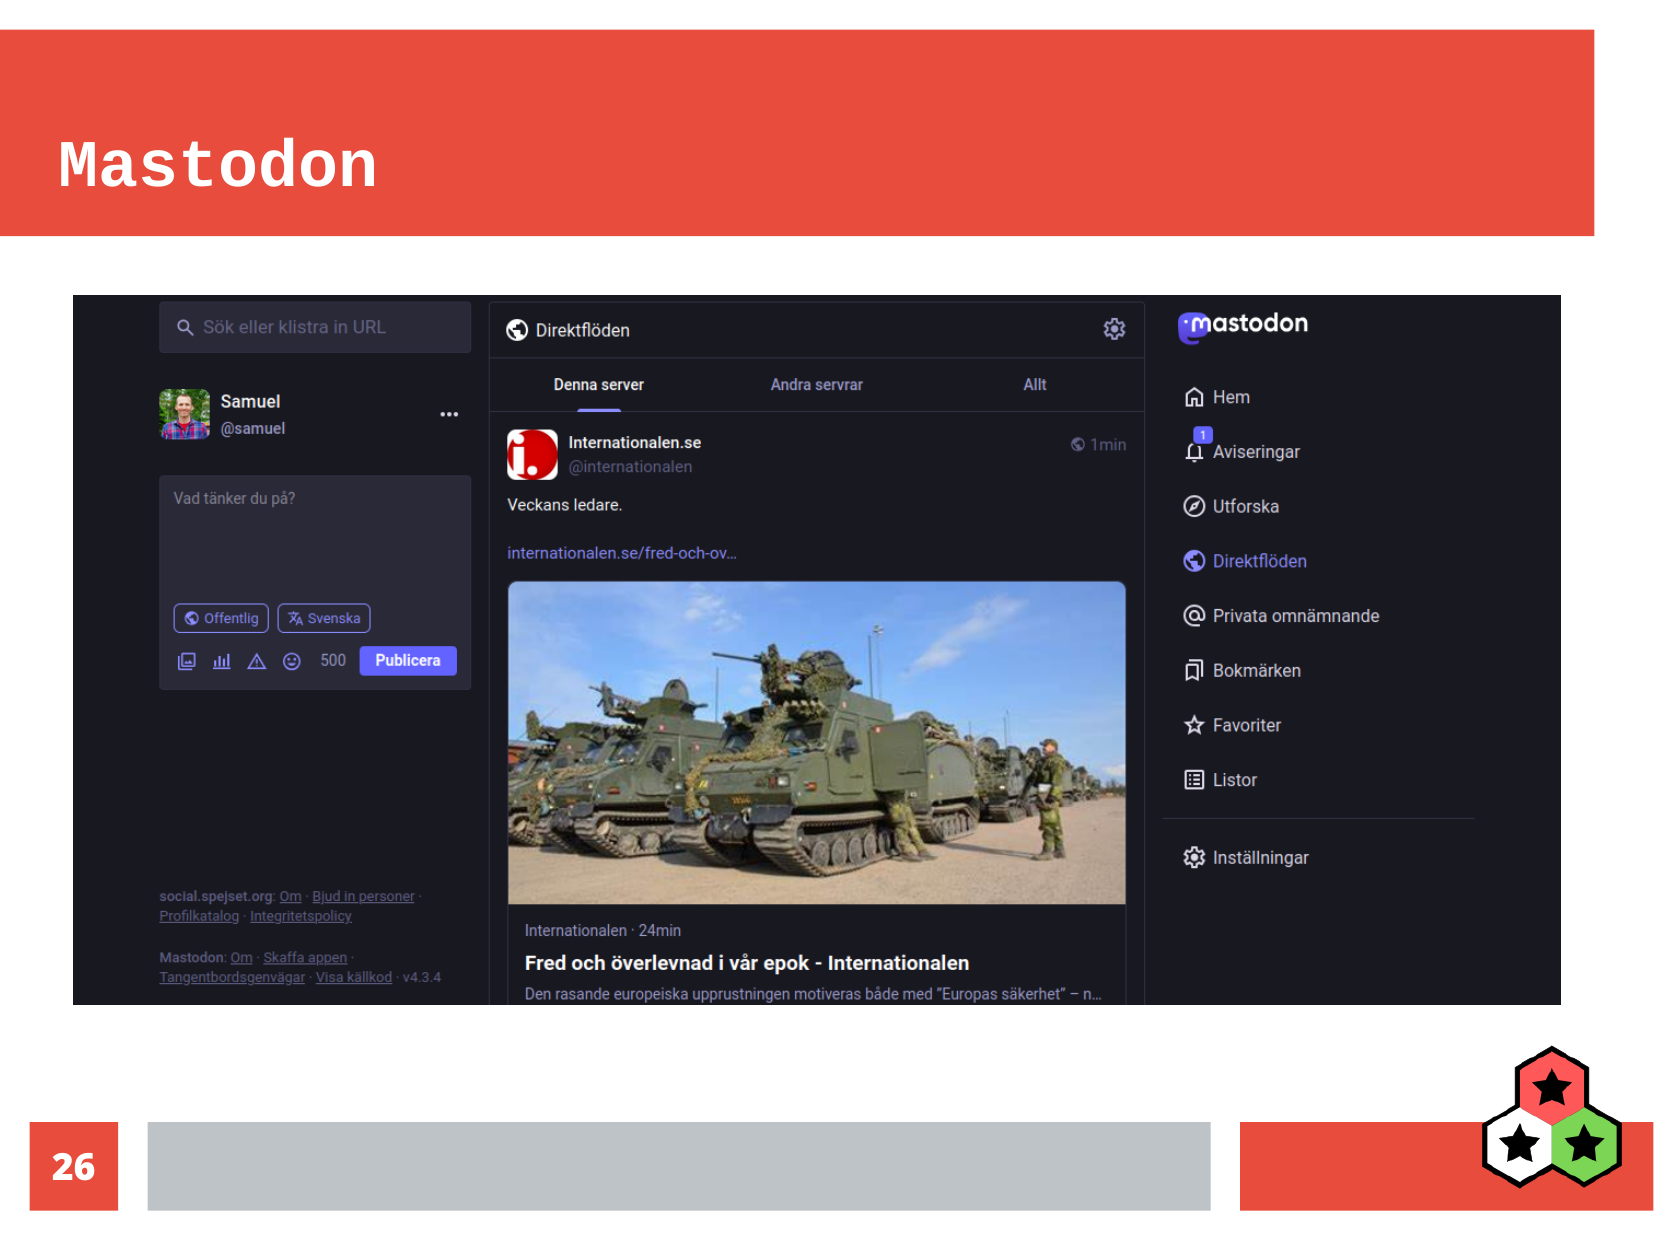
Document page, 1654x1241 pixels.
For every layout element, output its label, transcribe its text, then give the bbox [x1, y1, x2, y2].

picture [1463, 1028, 1640, 1205]
title Mastodon [59, 59, 1595, 207]
picture [73, 295, 1561, 1006]
